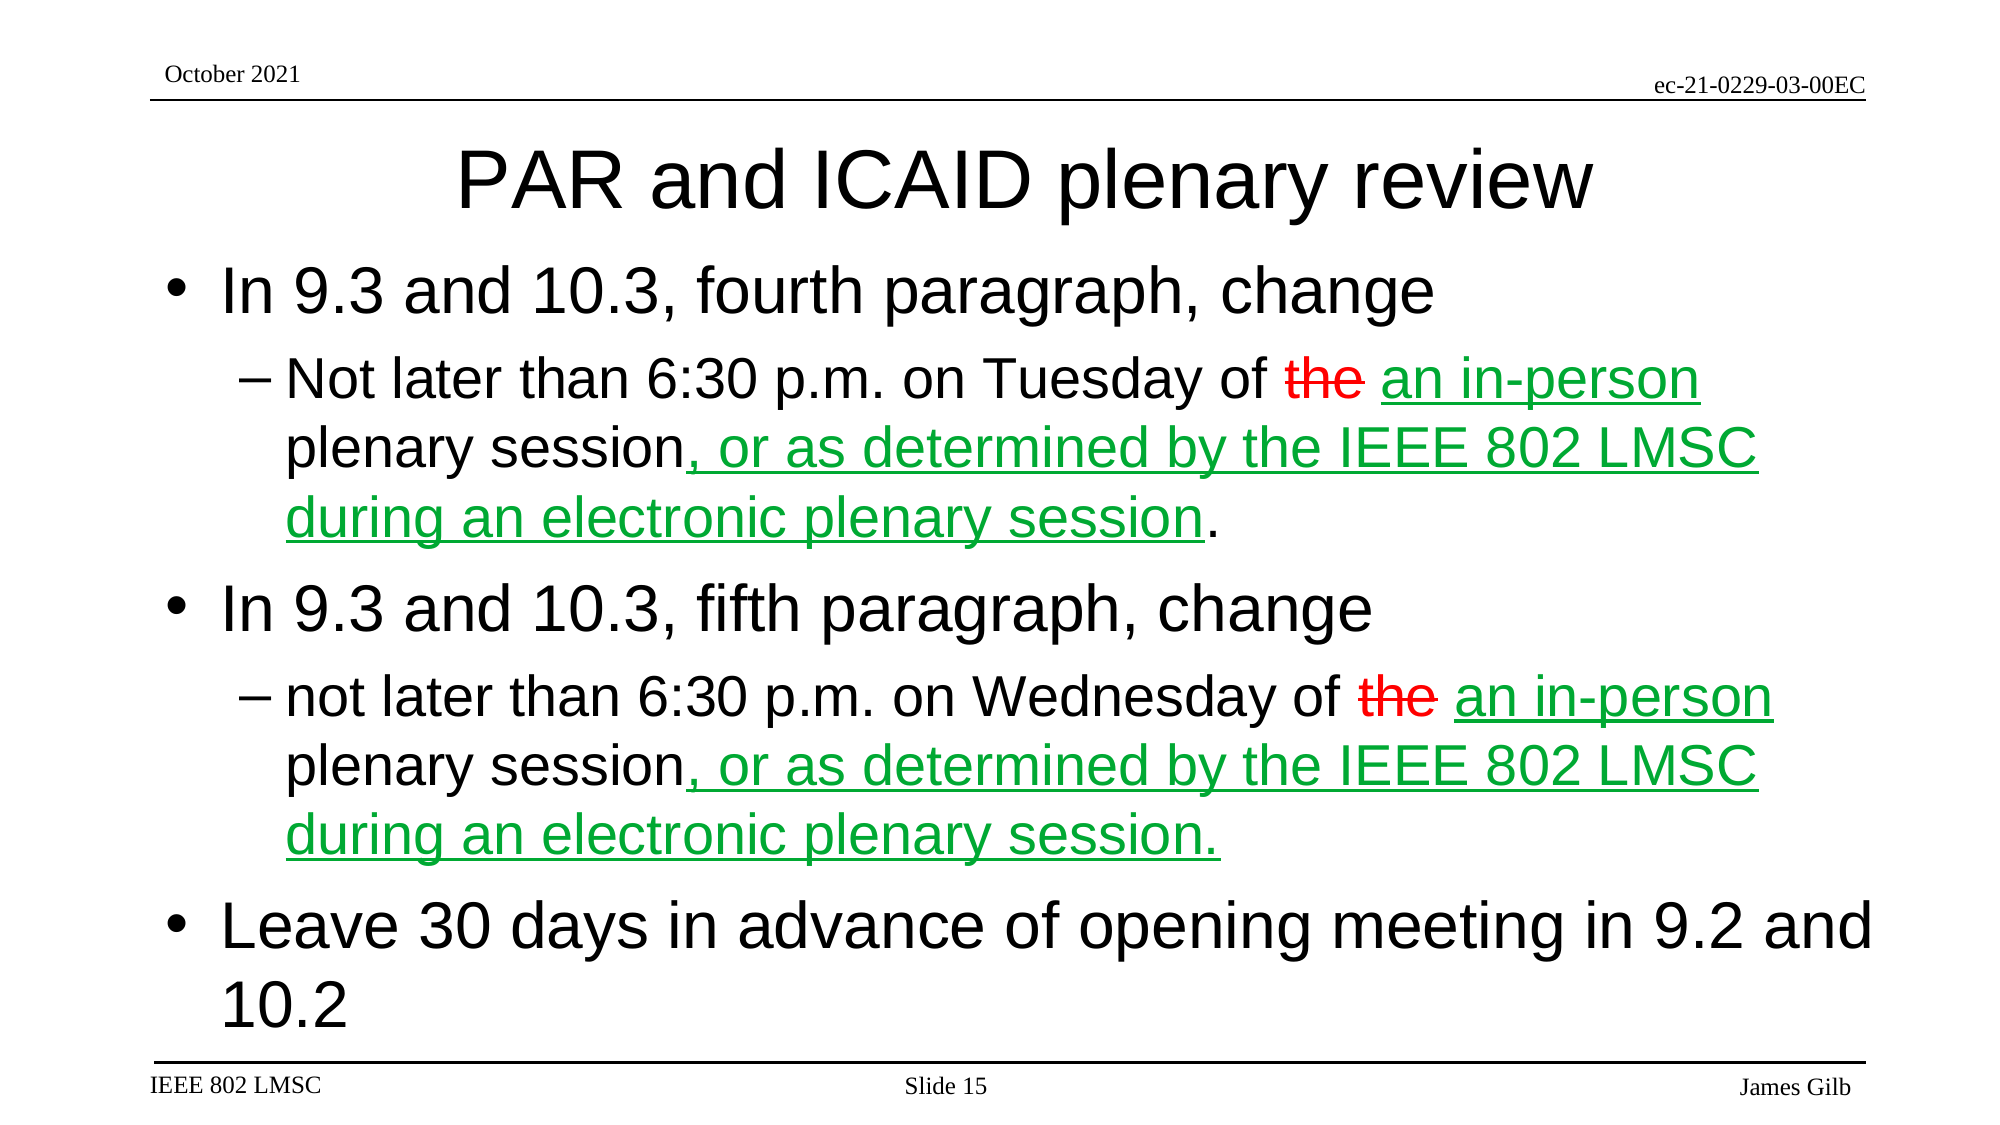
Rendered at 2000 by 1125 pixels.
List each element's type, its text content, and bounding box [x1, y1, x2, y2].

title PAR and ICAID plenary review [149, 112, 1900, 238]
list In 9.3 and 10.3, fourth paragraph, change Not later than 6:30 p.m. on Tuesday of the an in-person plenary session, or as determined by the IEEE 802 LMSC during an electronic plenary session. In 9.3 and 10.3, fifth paragraph, change not later than 6:30 p.m. on Wednesday of the an in-person plenary session, or as determined by the IEEE 802 LMSC during an electronic plenary session. Leave 30 days in advance of opening meeting in 9.2 and 10.2 [149, 239, 1900, 1051]
